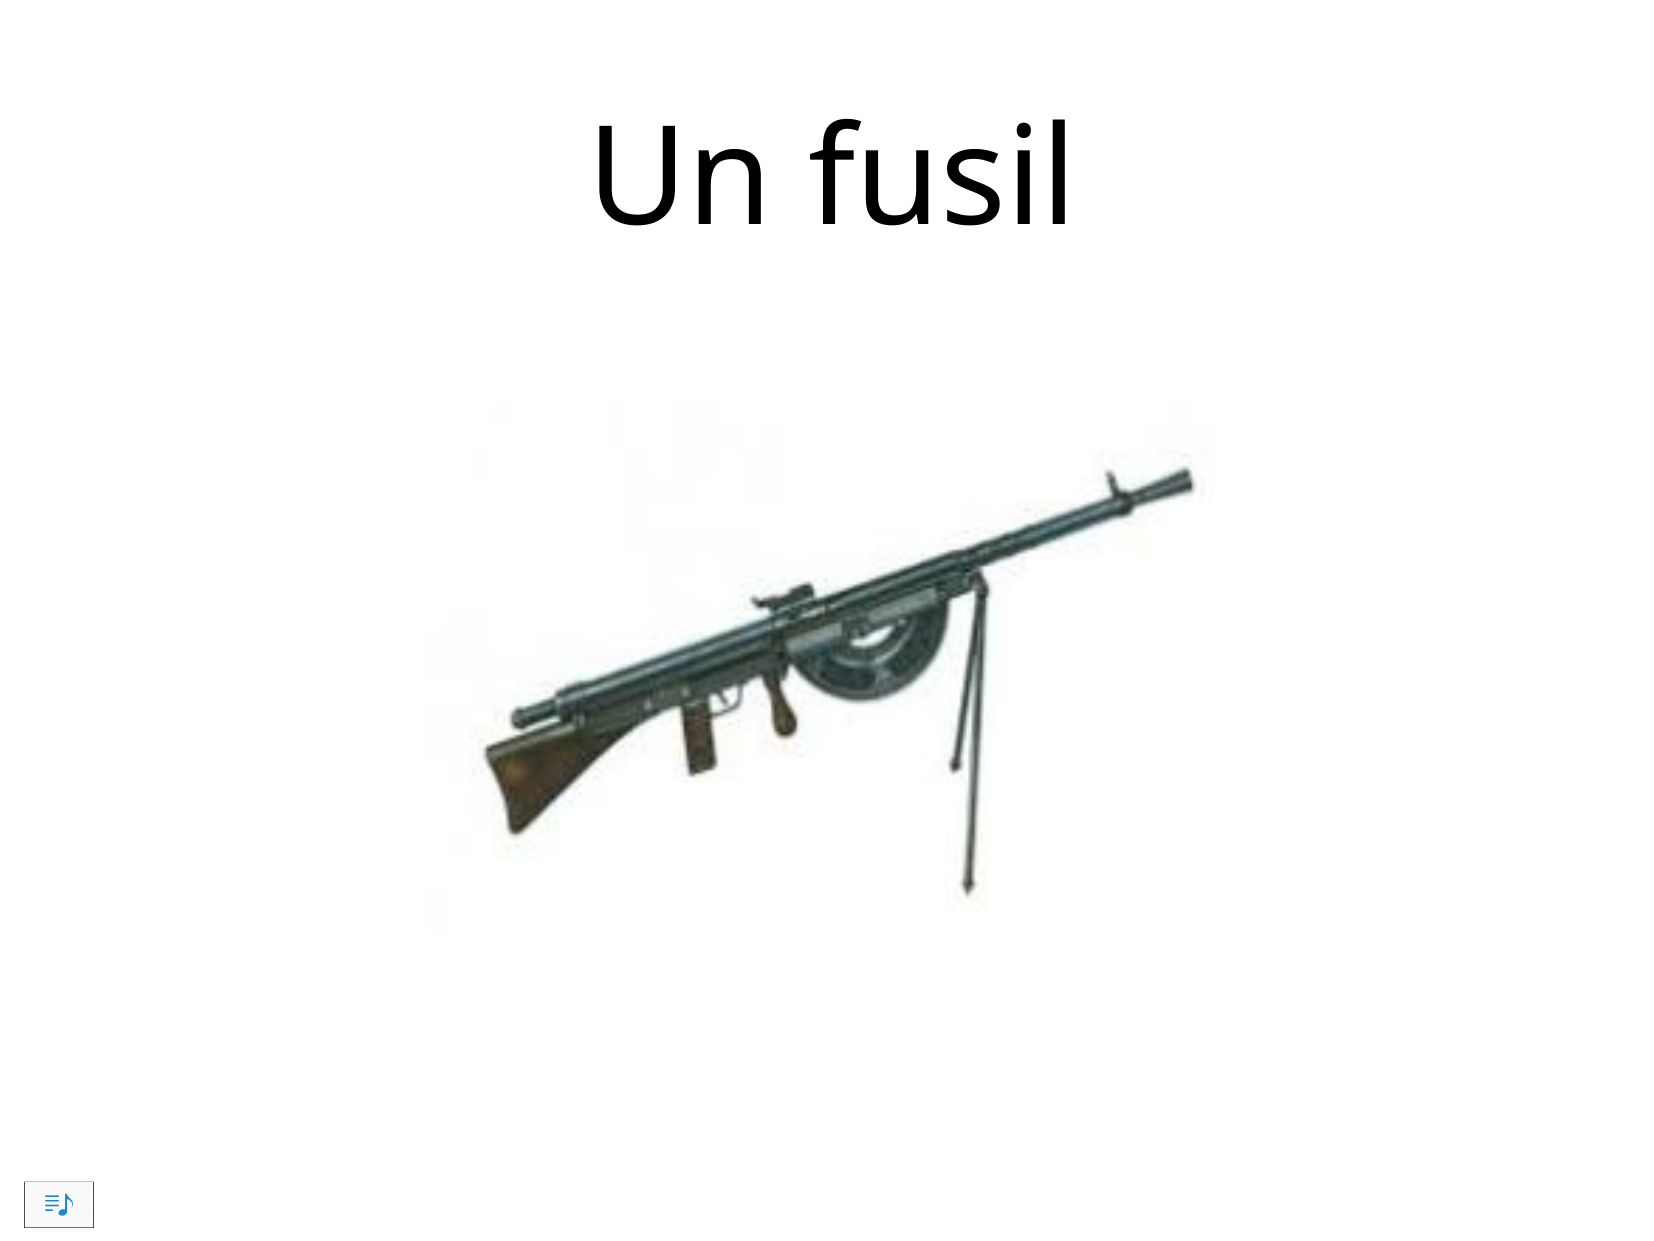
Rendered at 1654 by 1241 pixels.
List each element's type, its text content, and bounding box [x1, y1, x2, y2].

text_box [23, 1181, 95, 1229]
title Un fusil [366, 35, 1300, 308]
picture [425, 401, 1252, 934]
